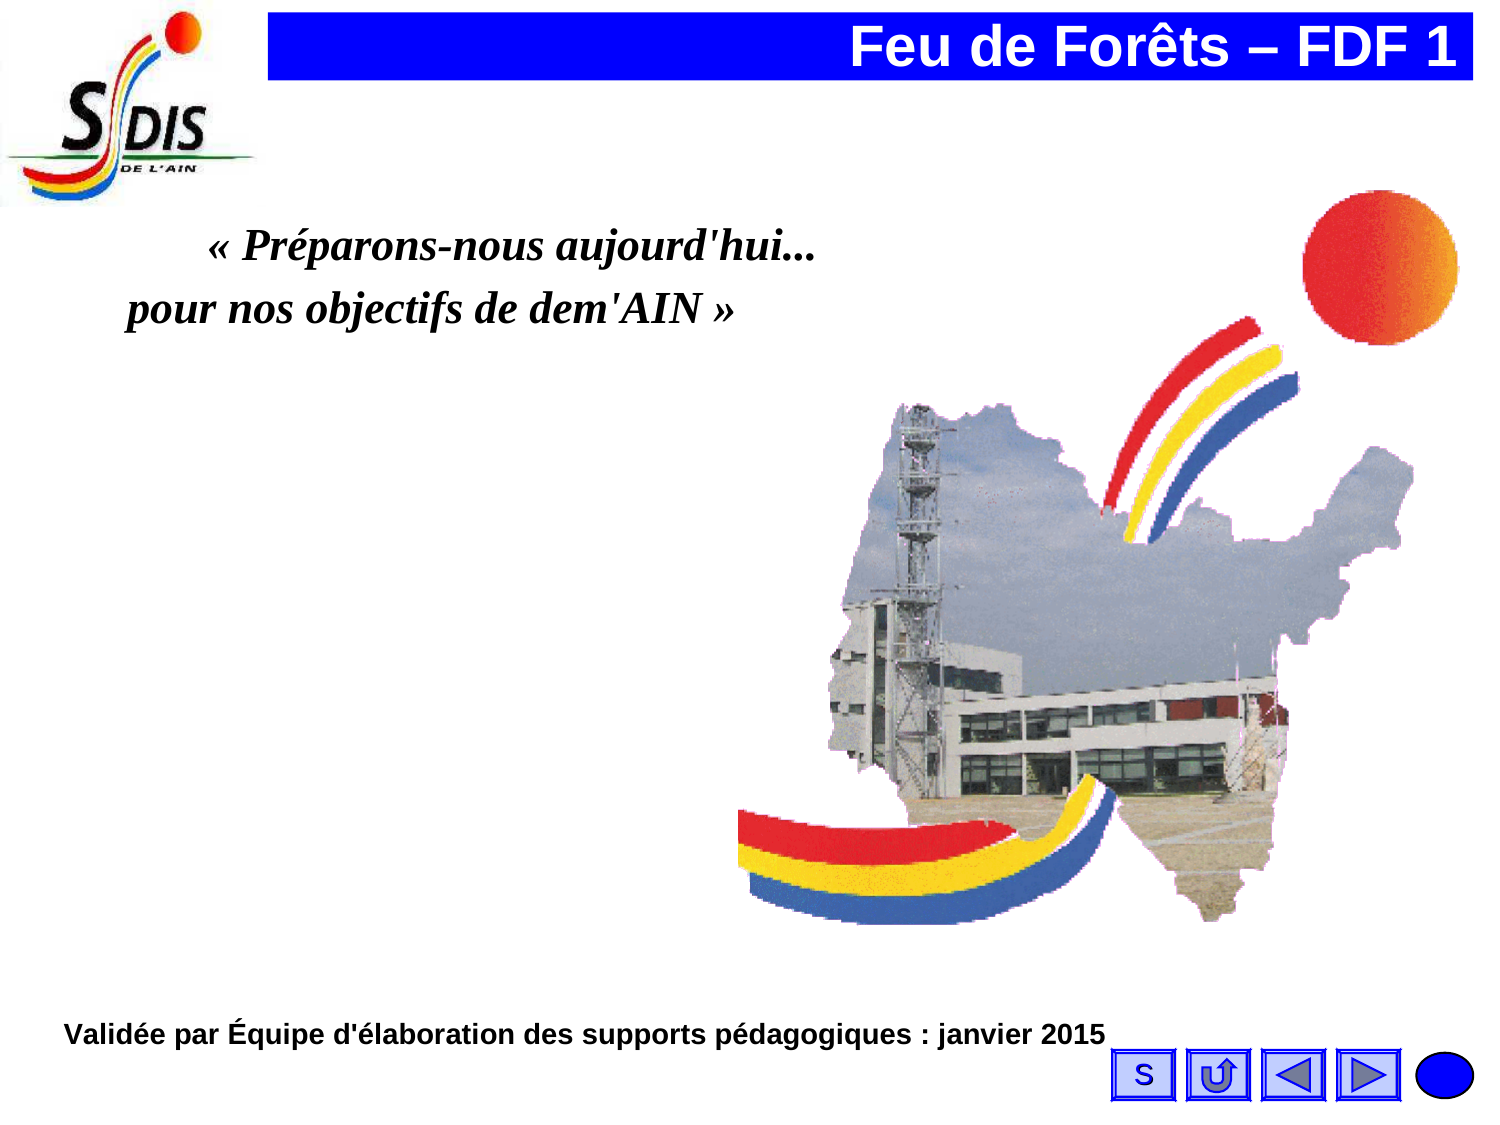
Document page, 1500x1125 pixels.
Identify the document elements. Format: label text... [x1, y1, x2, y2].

picture [738, 0, 1500, 1123]
text_box Validée par Équipe d'élaboration des supports pédagogiques : janvier 2015 [48, 1010, 1123, 1059]
picture [0, 0, 266, 207]
list « Préparons-nous aujourd'hui... pour nos objectifs de dem'AIN » [53, 214, 916, 463]
text_box Feu de Forêts – FDF 1 [267, 12, 738, 81]
